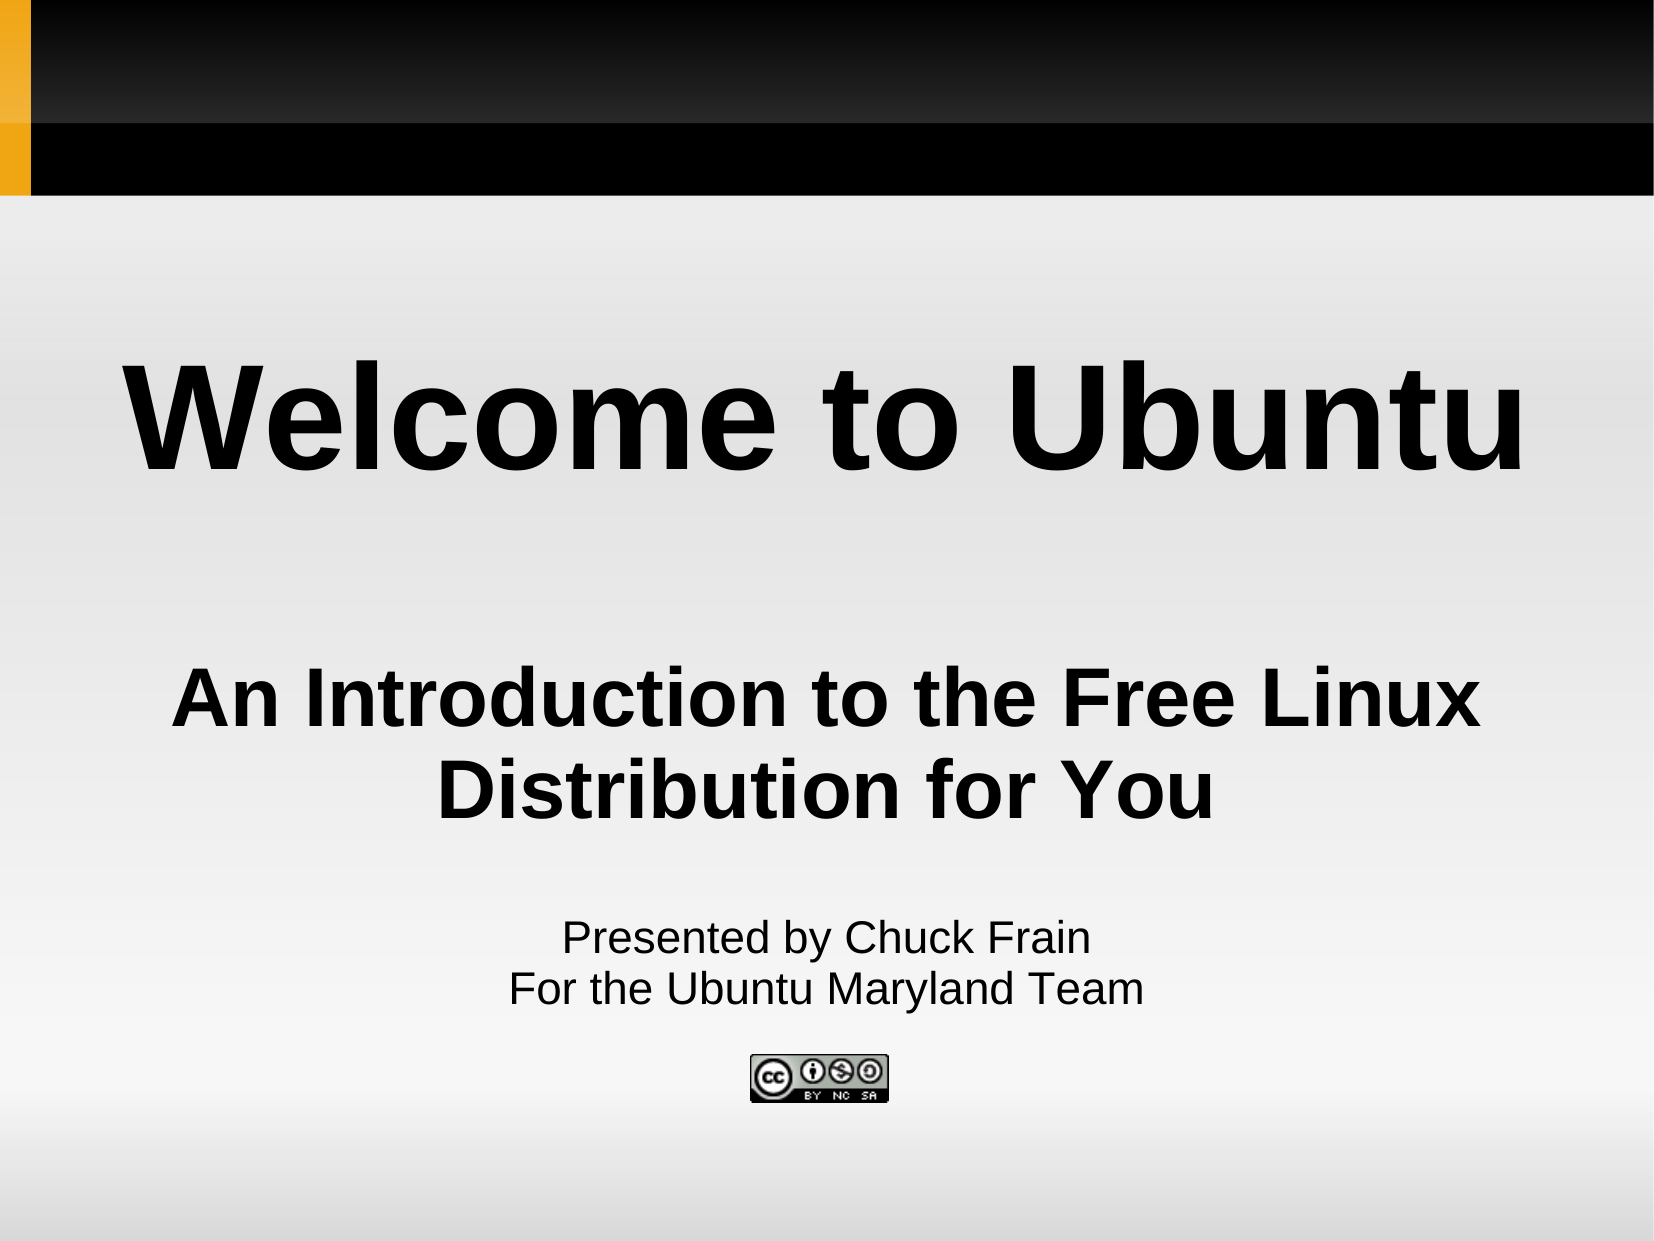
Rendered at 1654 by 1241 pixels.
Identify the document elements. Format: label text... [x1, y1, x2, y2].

text_box Welcome to Ubuntu An Introduction to the Free Linux Distribution for You Presented by Chuck Frain For the Ubuntu Maryland Team [82, 290, 1571, 1109]
picture [0, 0, 1654, 1241]
